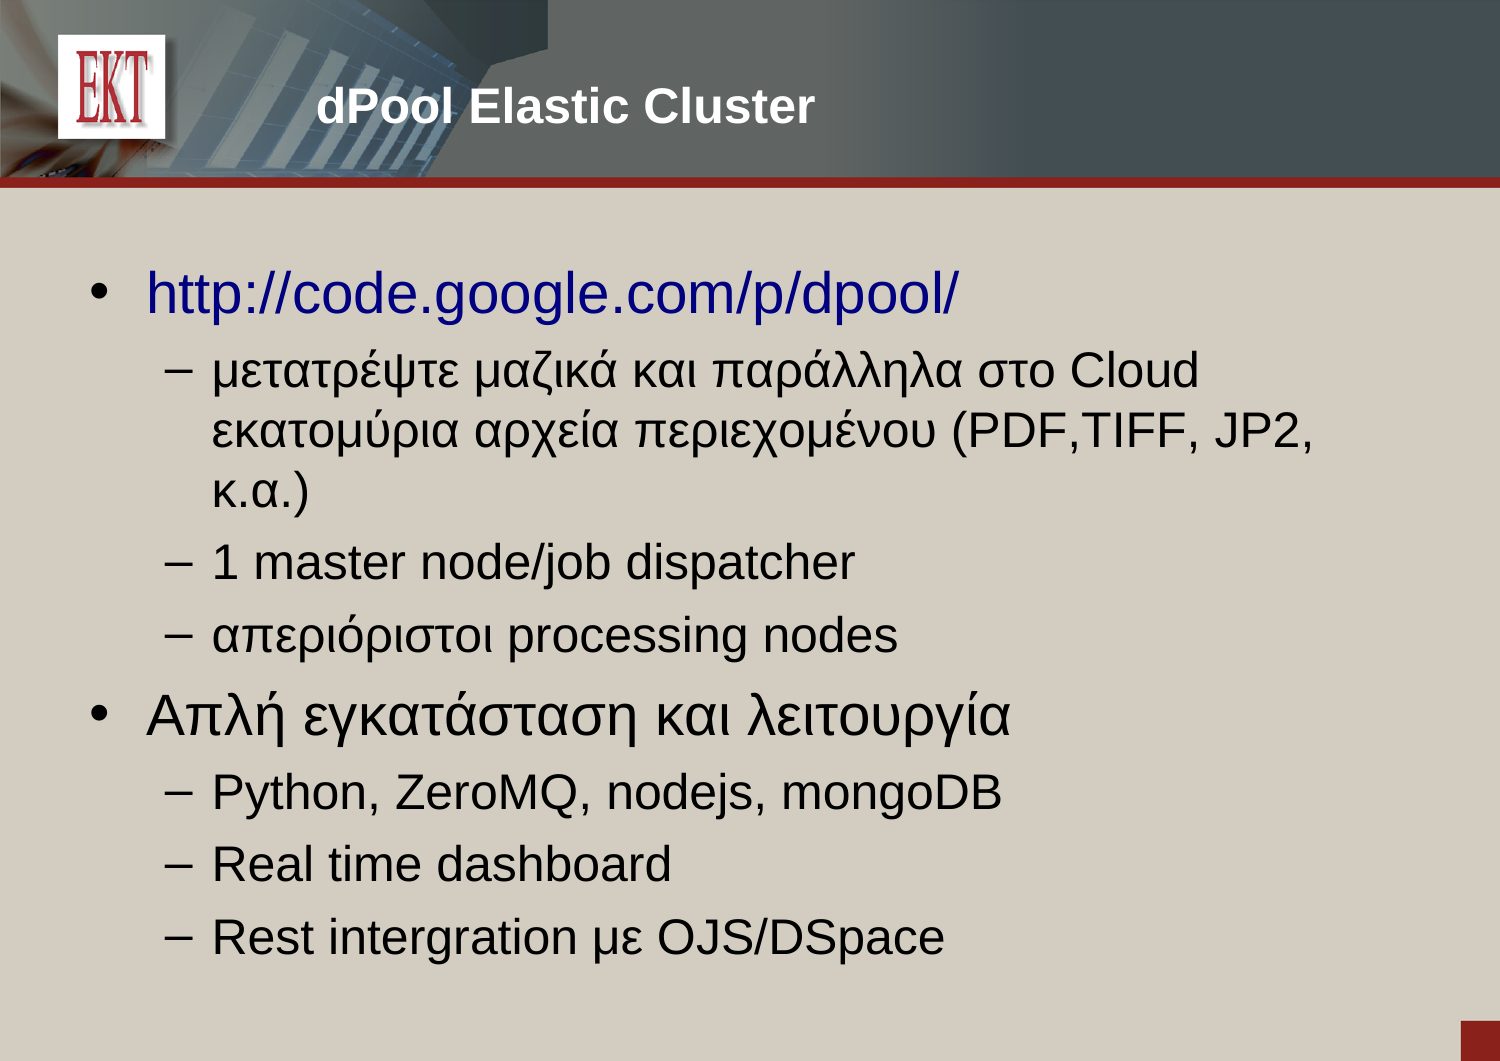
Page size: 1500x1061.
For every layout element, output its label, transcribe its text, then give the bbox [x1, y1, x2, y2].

title dPool Elastic Cluster [301, 42, 1426, 165]
picture [0, 0, 1500, 1061]
list http://code.google.com/p/dpool/ μετατρέψτε μαζικά και παράλληλα στο Cloud εκατομύρια αρχεία περιεχομένου (PDF,TIFF, JP2, κ.α.) 1 master node/job dispatcher απεριόριστοι processing nodes Απλή εγκατάσταση και λειτουργία Python, ZeroMQ, nodejs, mongoDB Real time dashboard Rest intergration με OJS/DSpace [75, 247, 1426, 973]
